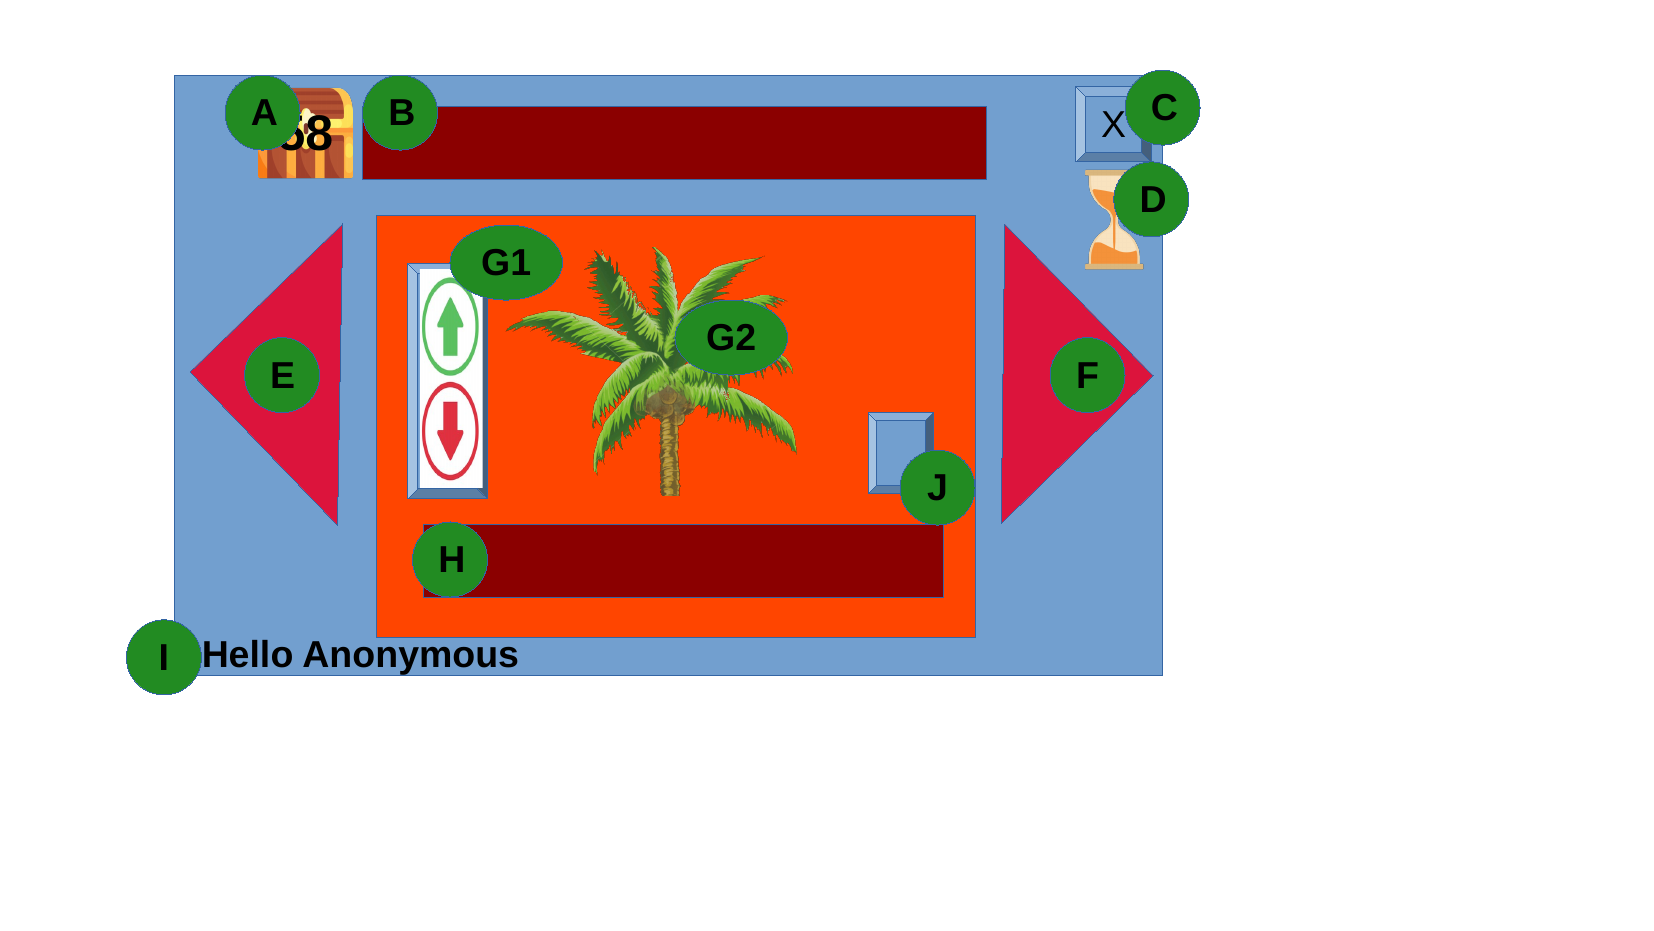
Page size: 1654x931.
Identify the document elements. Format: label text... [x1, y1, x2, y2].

text_box G1 [449, 225, 563, 301]
text_box X [1086, 97, 1141, 144]
text_box F [1050, 337, 1126, 413]
text_box J [900, 450, 976, 526]
text_box [174, 75, 1163, 676]
picture [319, 247, 1001, 496]
picture [1044, 144, 1189, 290]
text_box D [1113, 161, 1189, 237]
text_box A [225, 75, 301, 151]
text_box Hello Anonymous [187, 625, 938, 776]
text_box B [362, 75, 438, 151]
picture [258, 74, 353, 192]
text_box G2 [674, 300, 788, 376]
text_box H [412, 521, 488, 598]
text_box E [244, 337, 320, 413]
text_box I [126, 619, 202, 695]
text_box C [1125, 70, 1201, 146]
